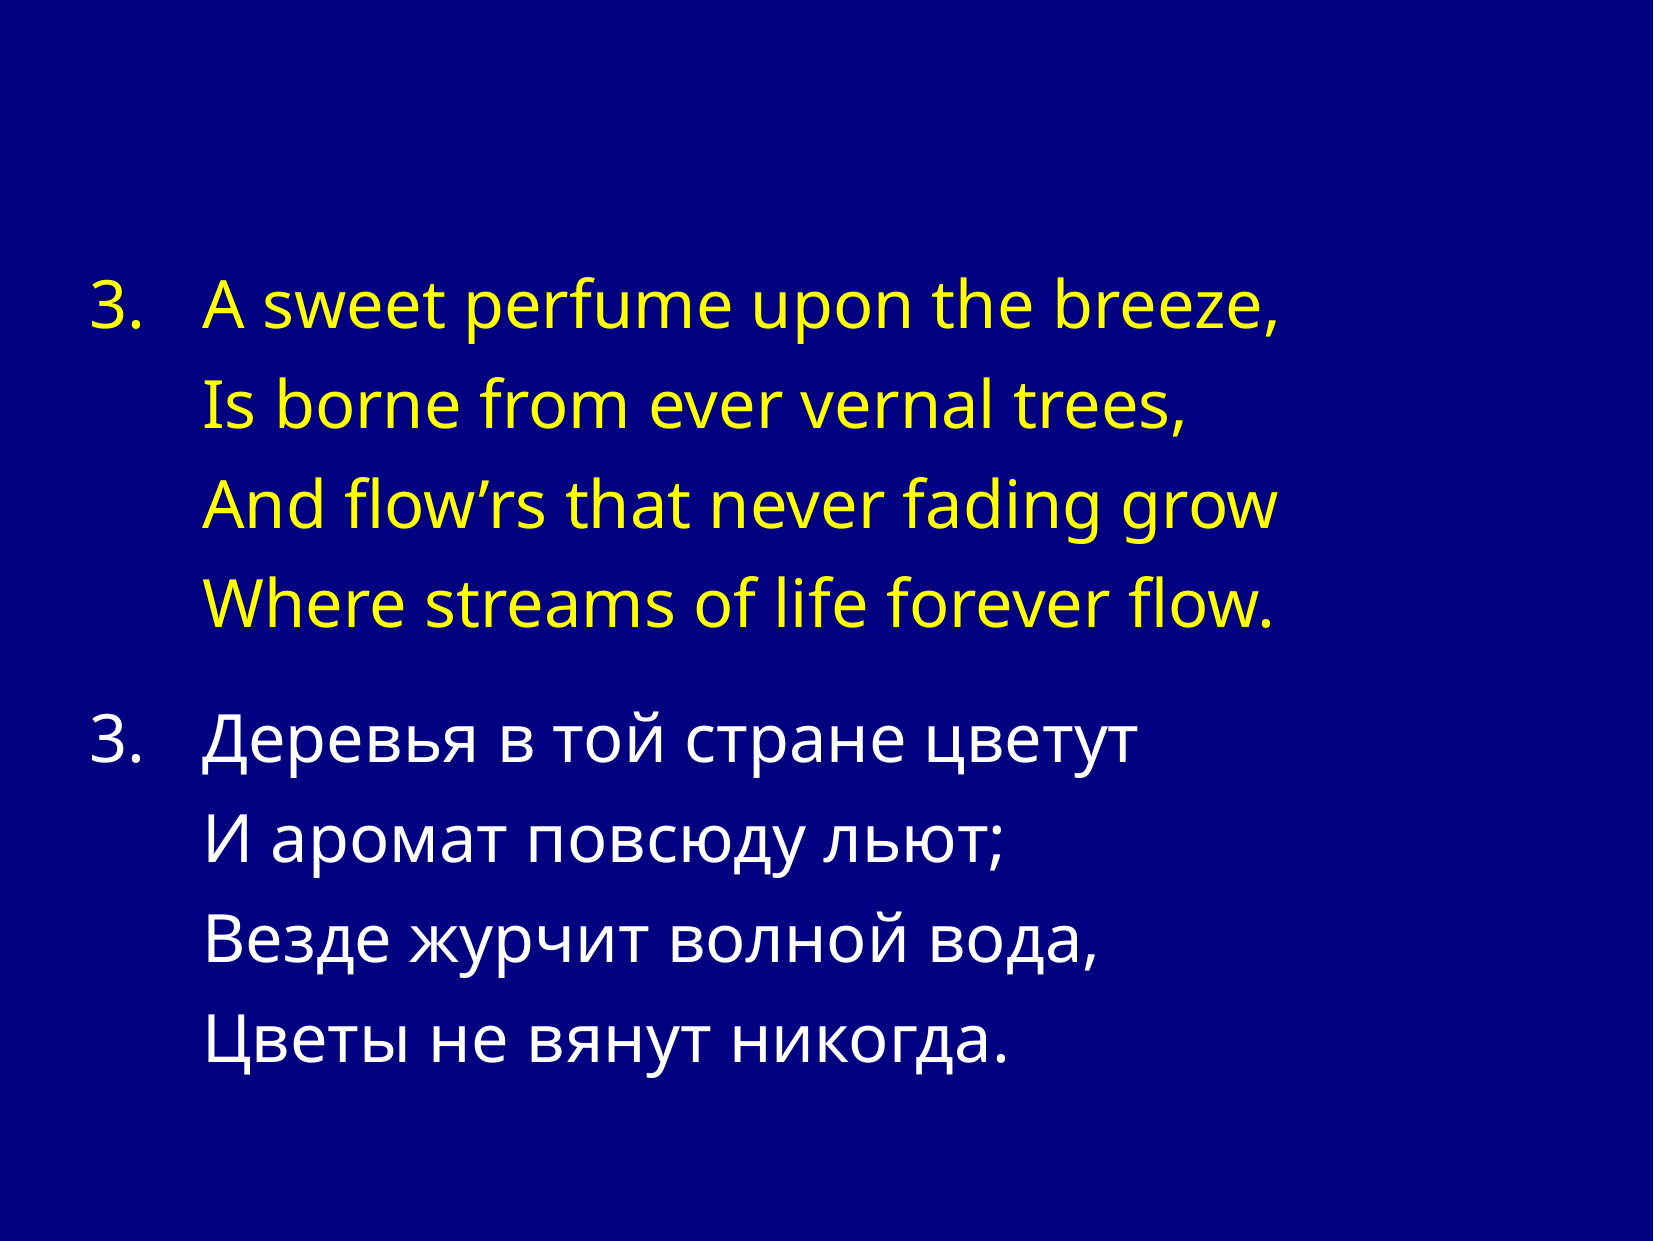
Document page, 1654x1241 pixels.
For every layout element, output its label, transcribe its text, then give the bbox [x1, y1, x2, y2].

text_box 3. Деревья в той стране цветут И аромат повсюду льют; Везде журчит волной вода, Цветы не вянут никогда. [75, 675, 1576, 1163]
text_box 3. A sweet perfume upon the breeze, Is borne from ever vernal trees, And flow’rs that never fading grow Where streams of life forever flow. [75, 150, 1576, 638]
